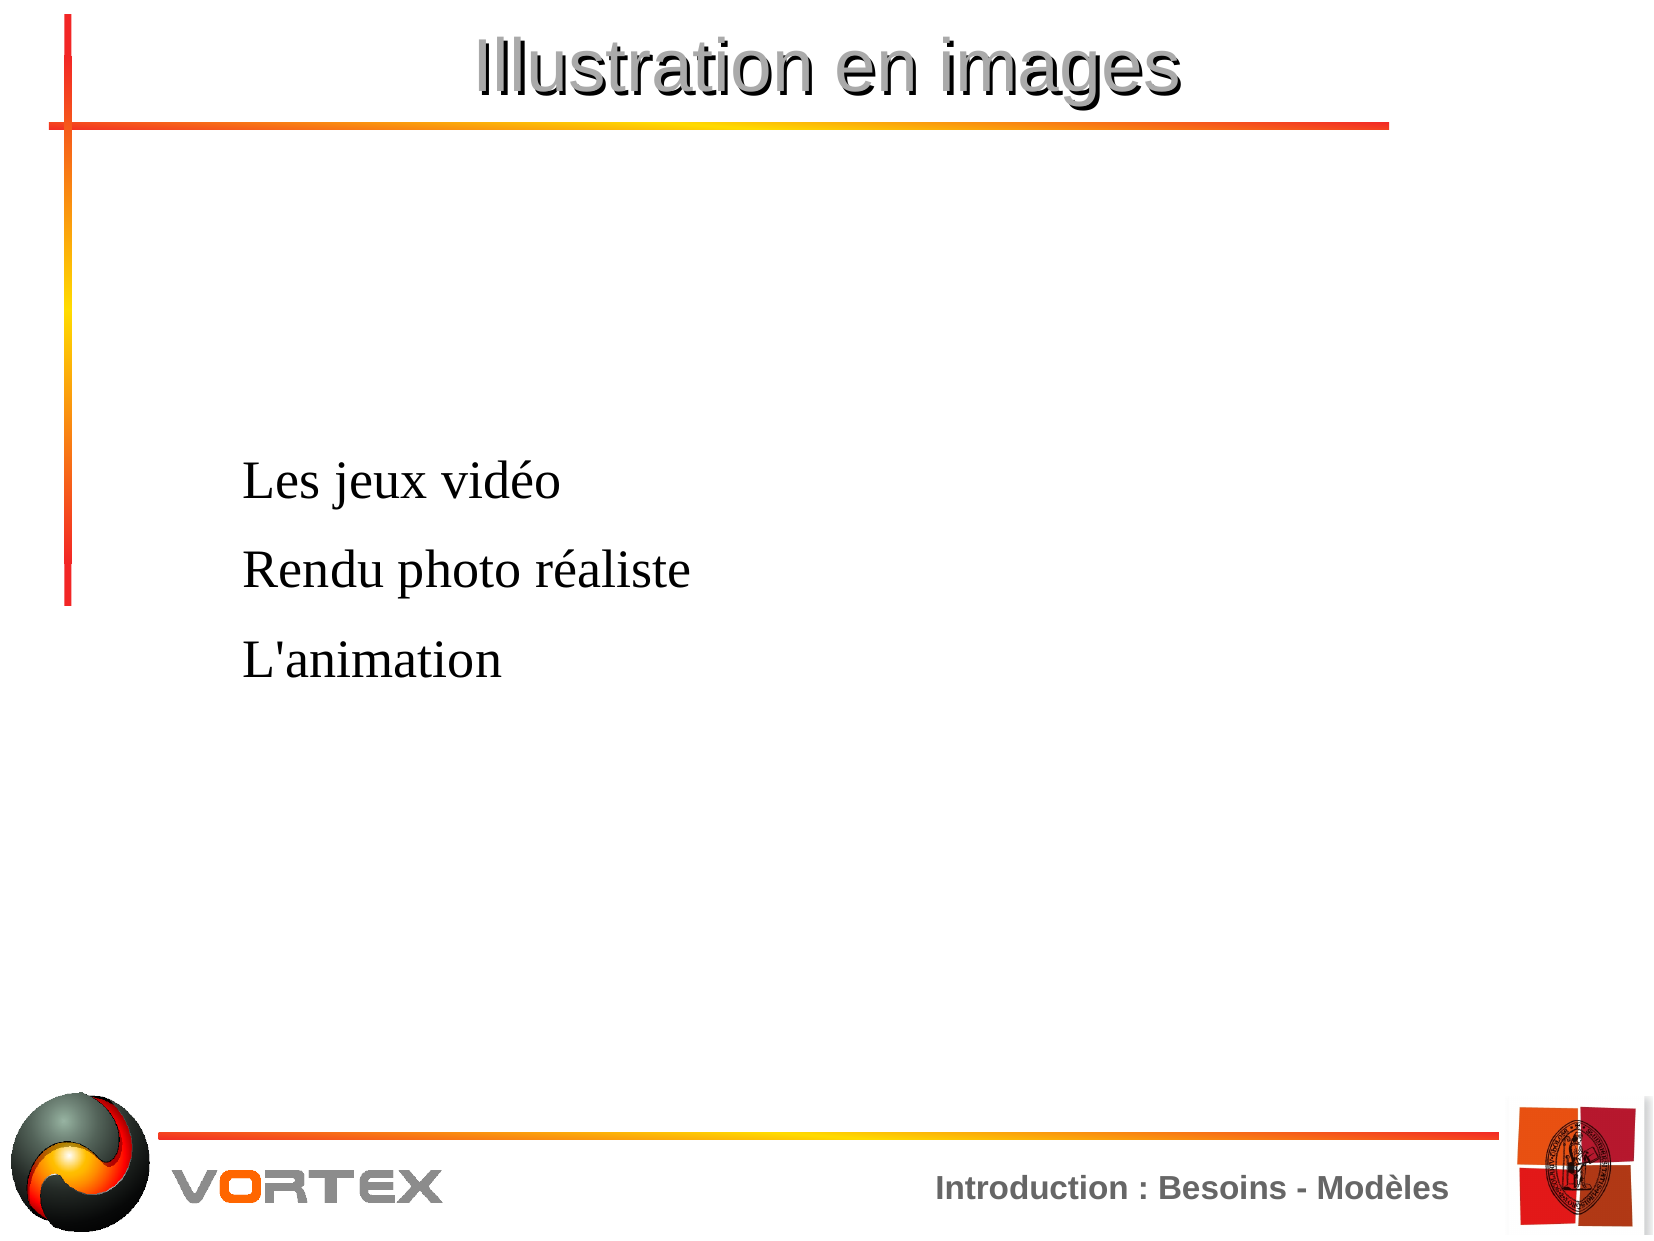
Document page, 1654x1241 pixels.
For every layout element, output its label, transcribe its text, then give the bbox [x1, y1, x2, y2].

list Les jeux vidéo Rendu photo réaliste L'animation [225, 450, 1593, 1088]
picture [1505, 1096, 1653, 1235]
picture [11, 1092, 443, 1232]
title Illustration en images [0, 9, 1654, 123]
